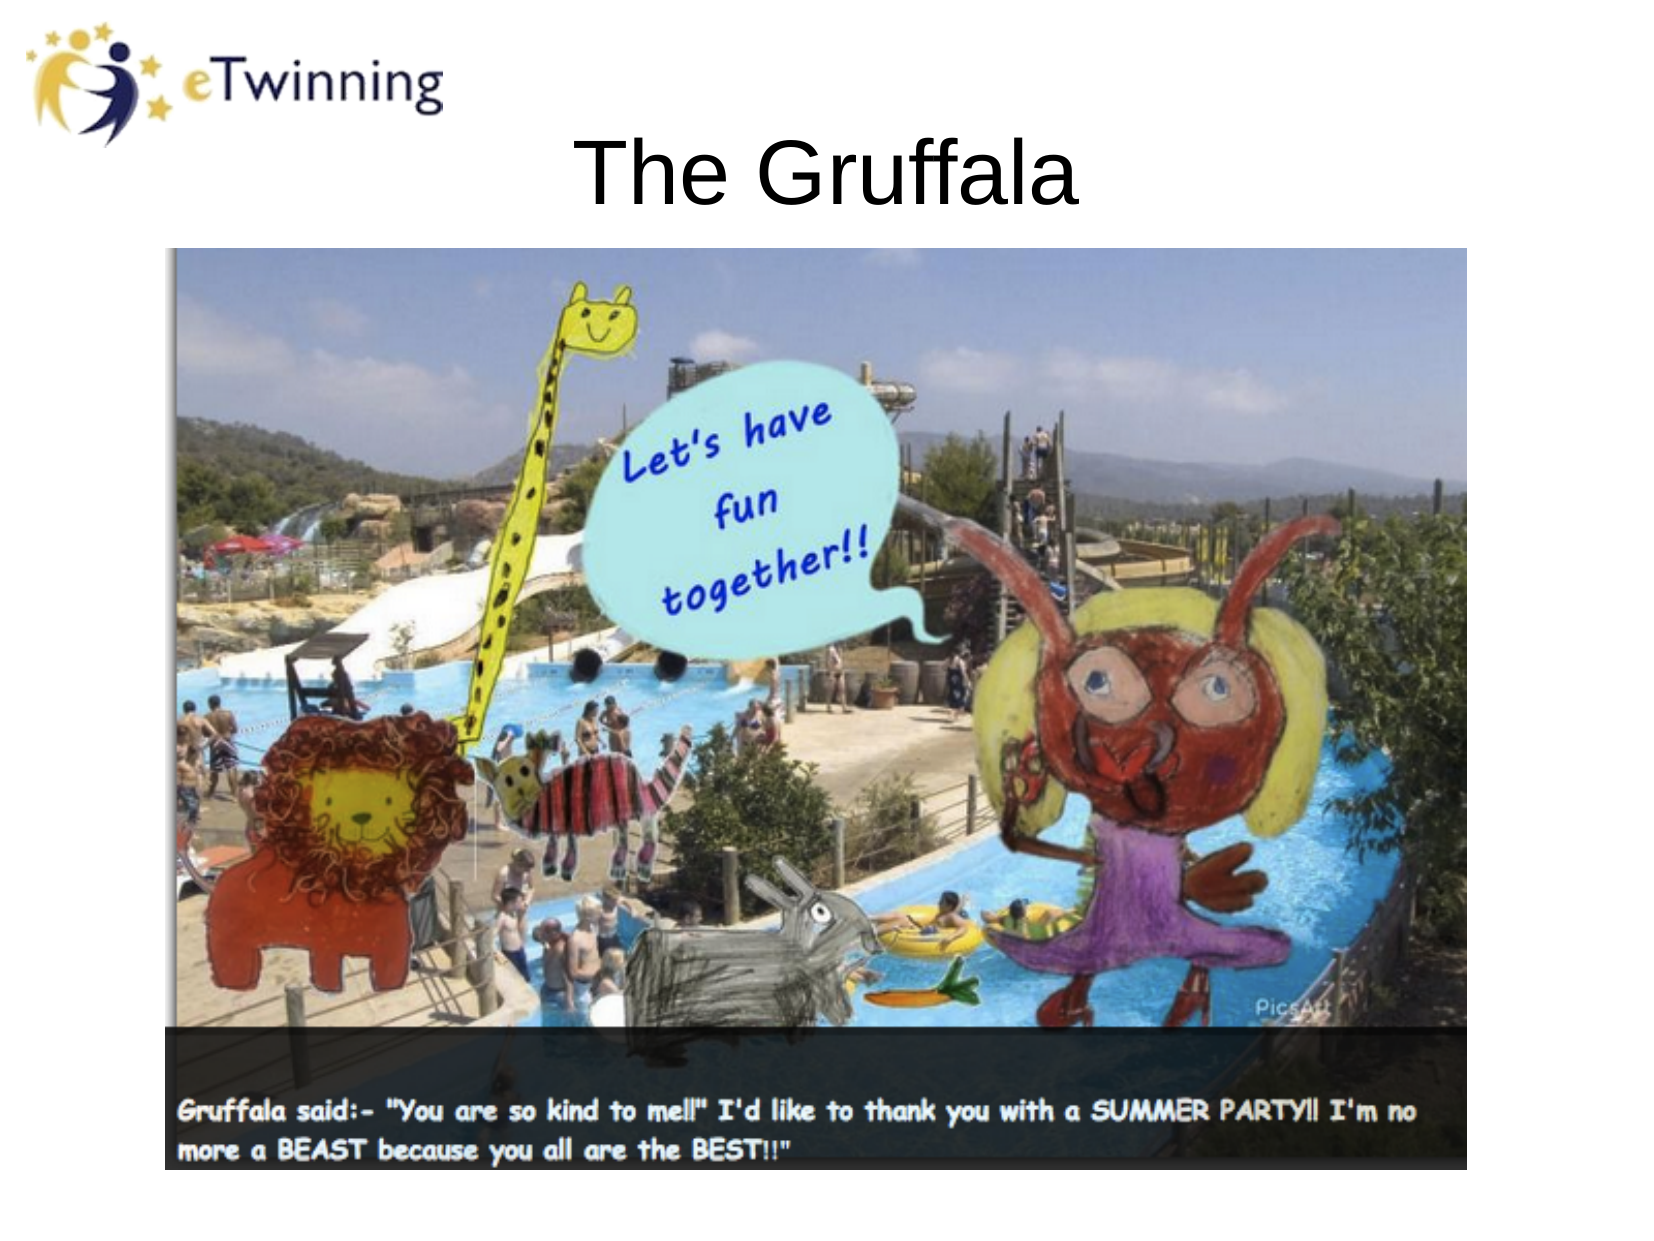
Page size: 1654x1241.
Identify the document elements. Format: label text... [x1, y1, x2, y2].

picture [26, 20, 443, 148]
title The Gruffala [82, 88, 1571, 257]
picture [165, 248, 1467, 1170]
